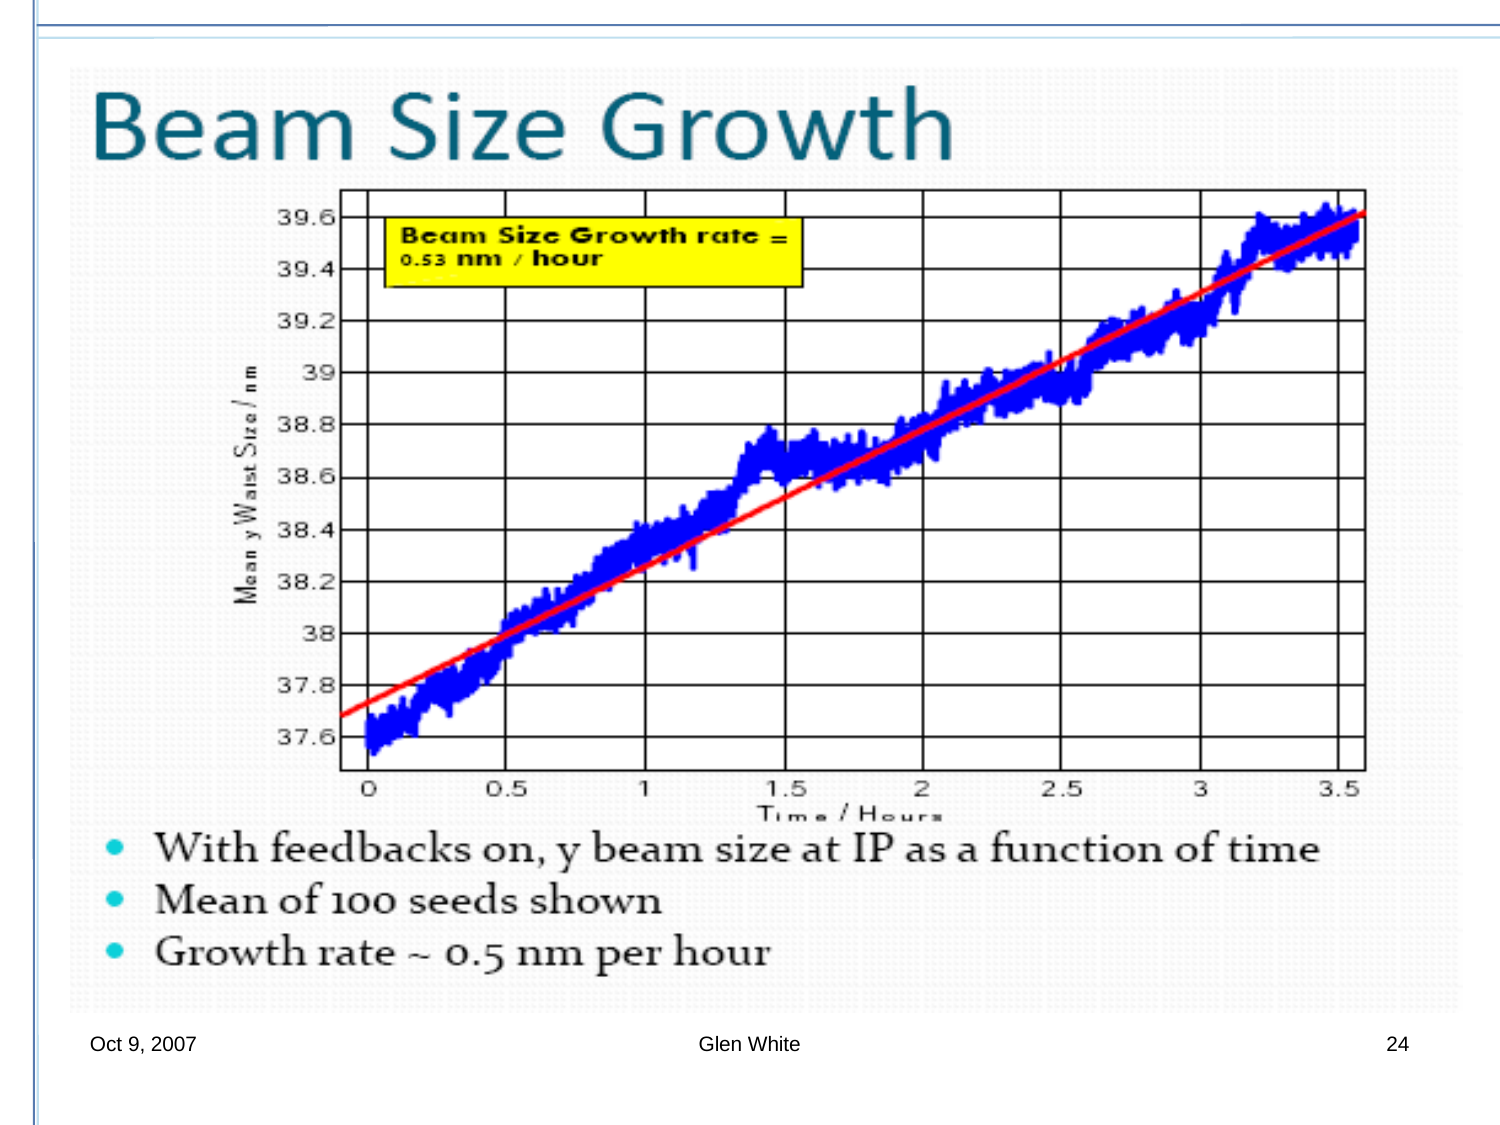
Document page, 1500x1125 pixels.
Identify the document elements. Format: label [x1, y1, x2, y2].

picture [70, 66, 1463, 1013]
